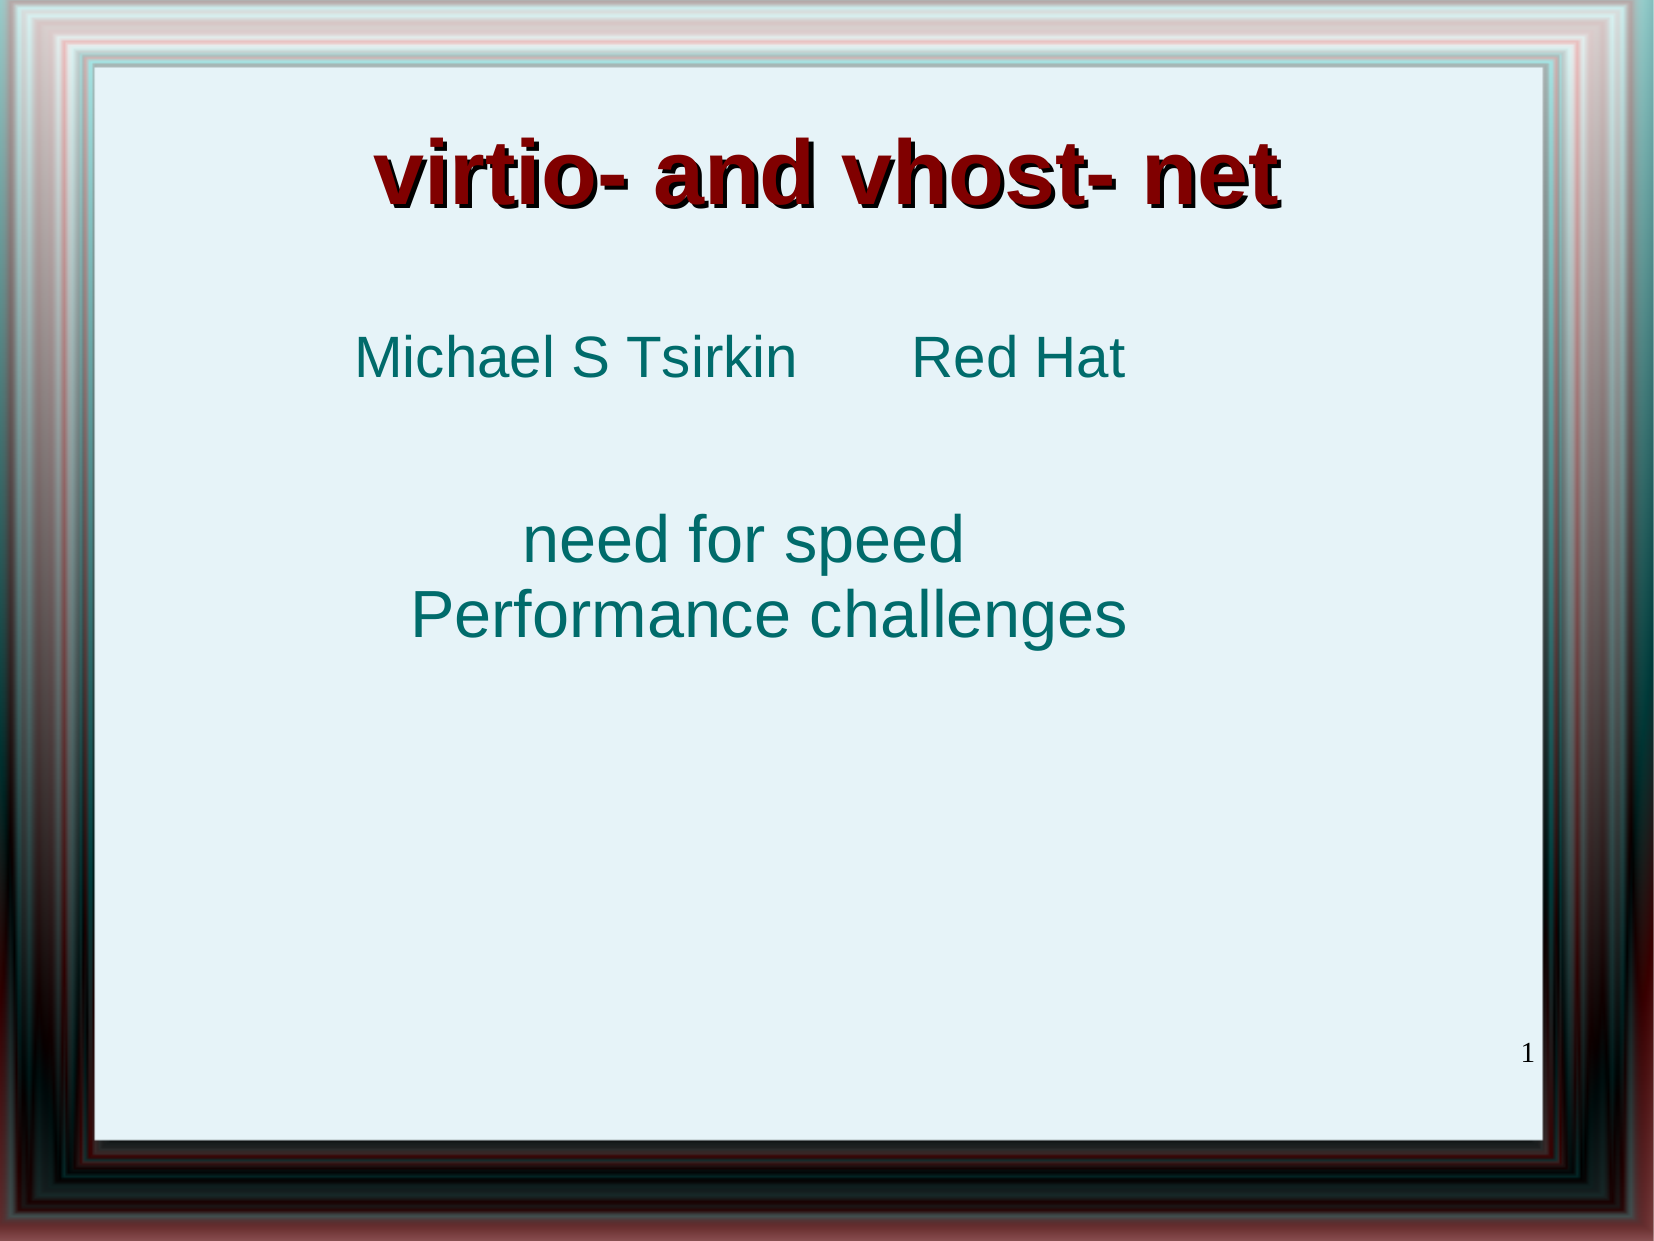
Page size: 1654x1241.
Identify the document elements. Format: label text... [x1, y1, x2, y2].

list Michael S Tsirkin Red Hat need for speed Performance challenges [118, 324, 1506, 931]
title virtio- and vhost- net [118, 88, 1536, 257]
picture [0, 0, 1654, 1241]
